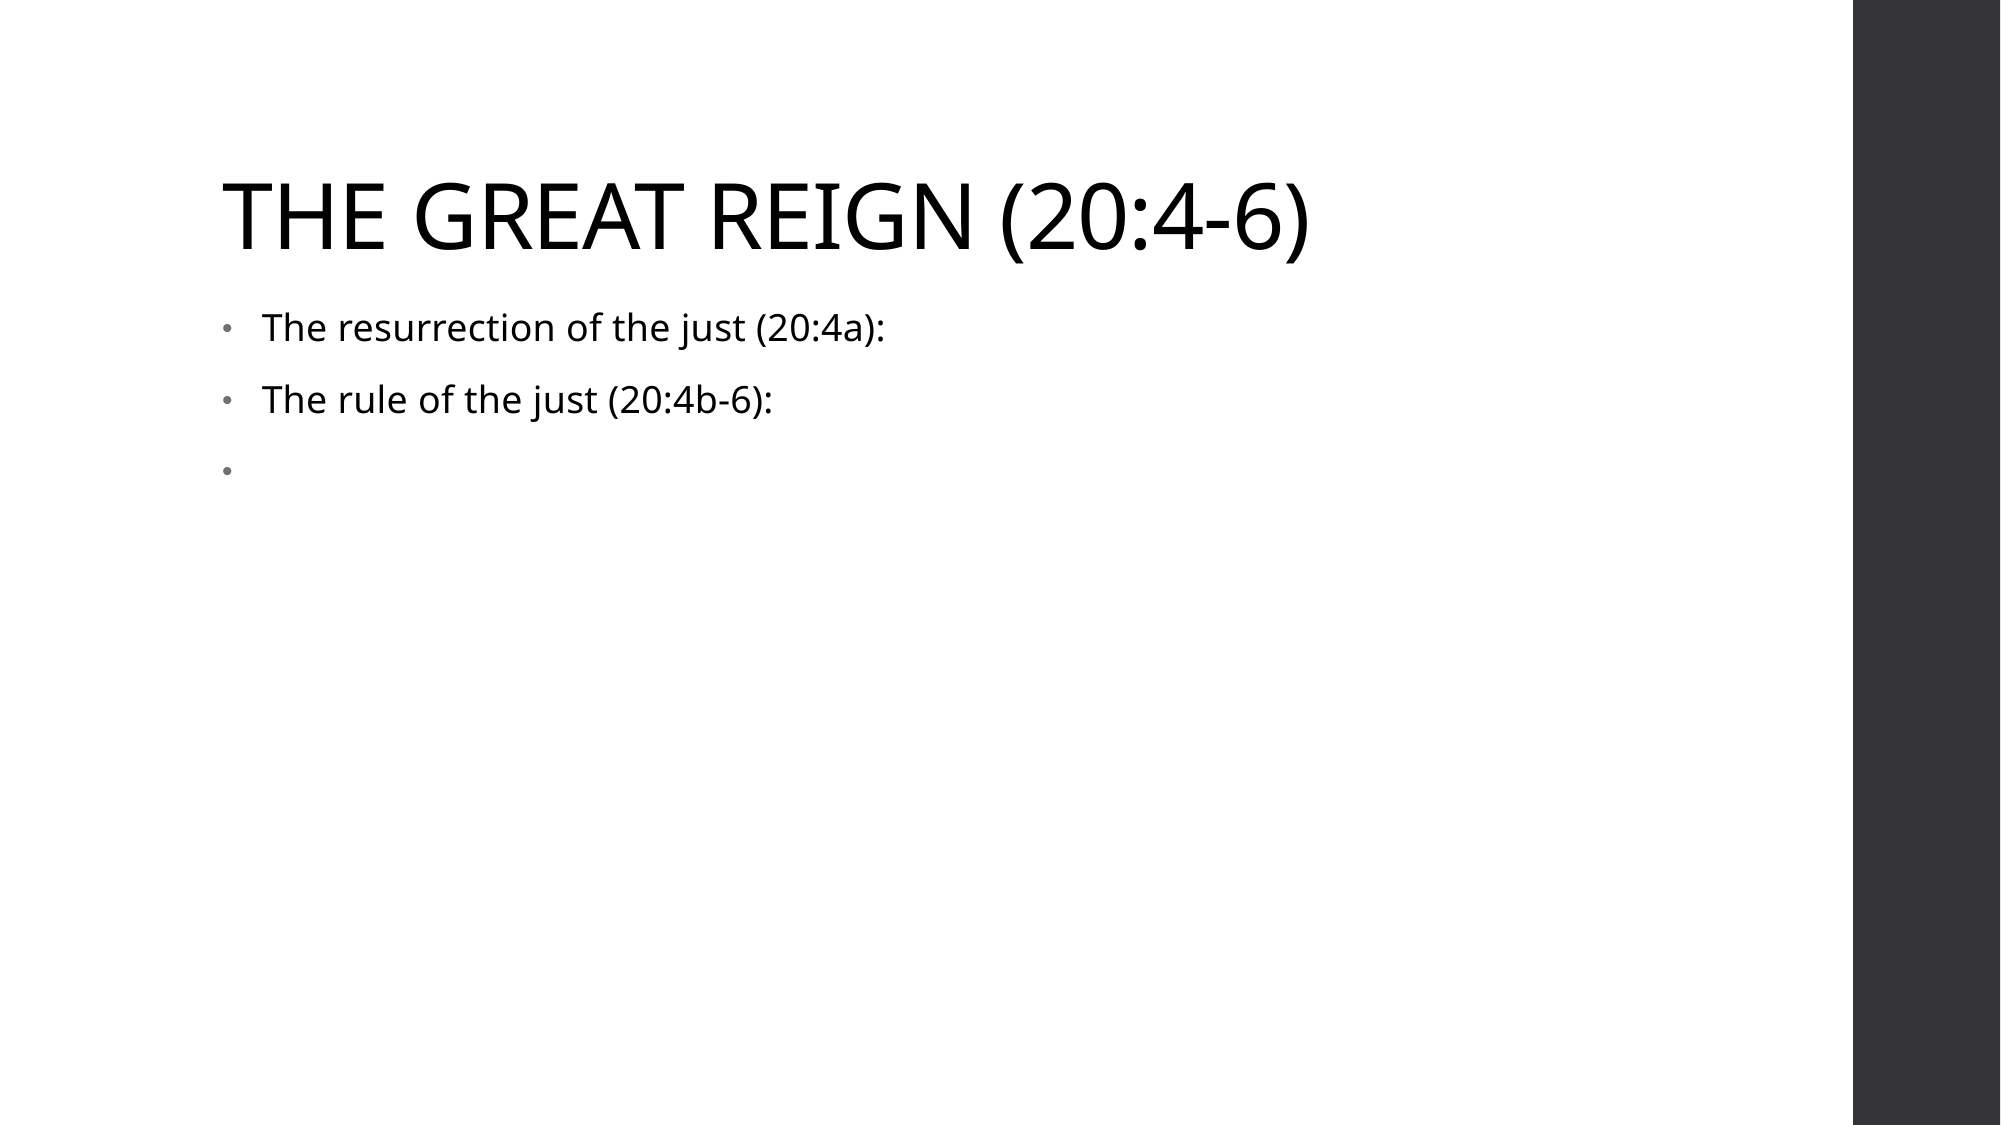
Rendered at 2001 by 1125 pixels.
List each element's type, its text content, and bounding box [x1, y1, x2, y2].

title THE GREAT REIGN (20:4-6) [206, 60, 1797, 278]
list The resurrection of the just (20:4a): The rule of the just (20:4b-6): [206, 299, 1617, 1014]
